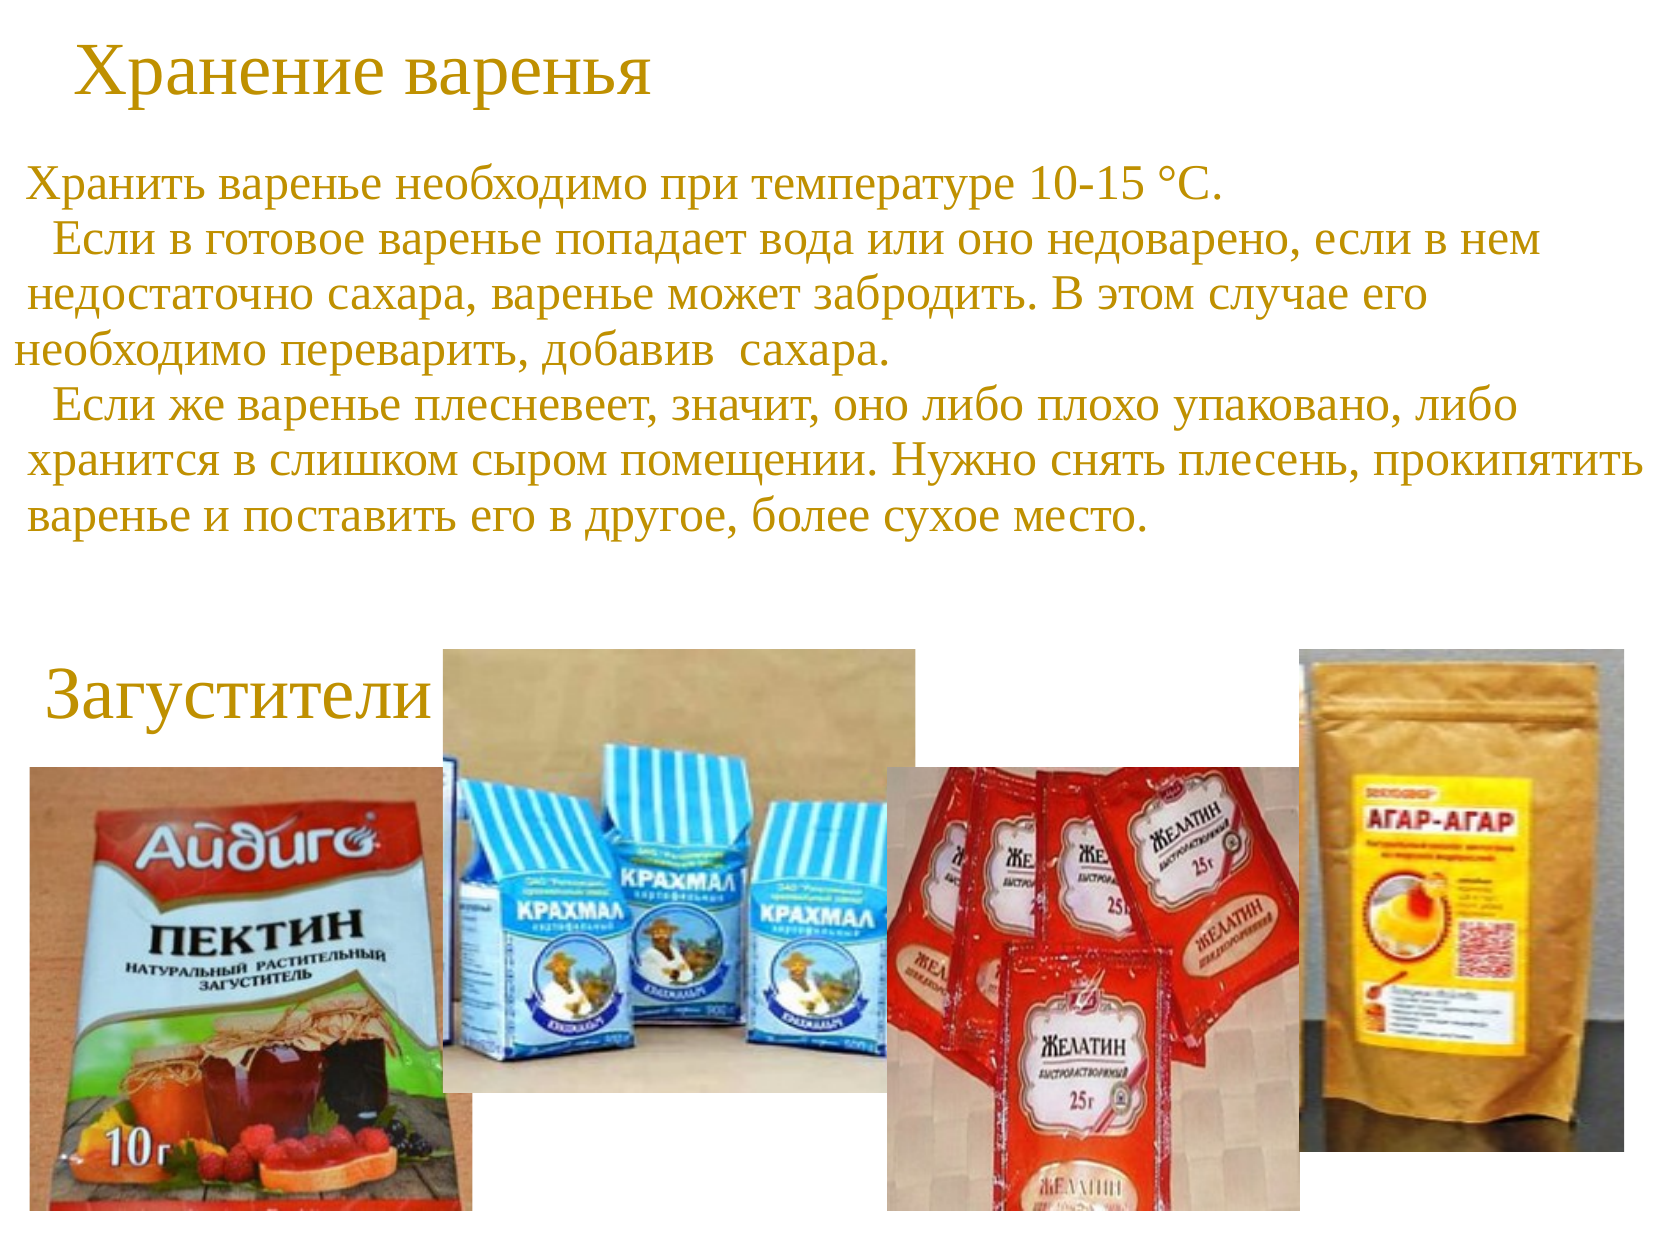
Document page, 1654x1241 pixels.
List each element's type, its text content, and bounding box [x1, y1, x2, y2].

text_box Хранить варенье необходимо при температуре 10-15 °С. Если в готовое варенье попадает вода или оно недоварено, если в нем недостаточно сахара, варенье может забродить. В этом случае его необходимо переварить, добавив сахара. Если же варенье плесневеет, значит, оно либо плохо упаковано, либо хранится в слишком сыром помещении. Нужно снять плесень, прокипятить варенье и поставить его в другое, более сухое место. [0, 147, 1654, 557]
picture [29, 649, 1625, 1211]
text_box Загустители [29, 561, 507, 751]
text_box Хранение варенья [59, 20, 709, 119]
